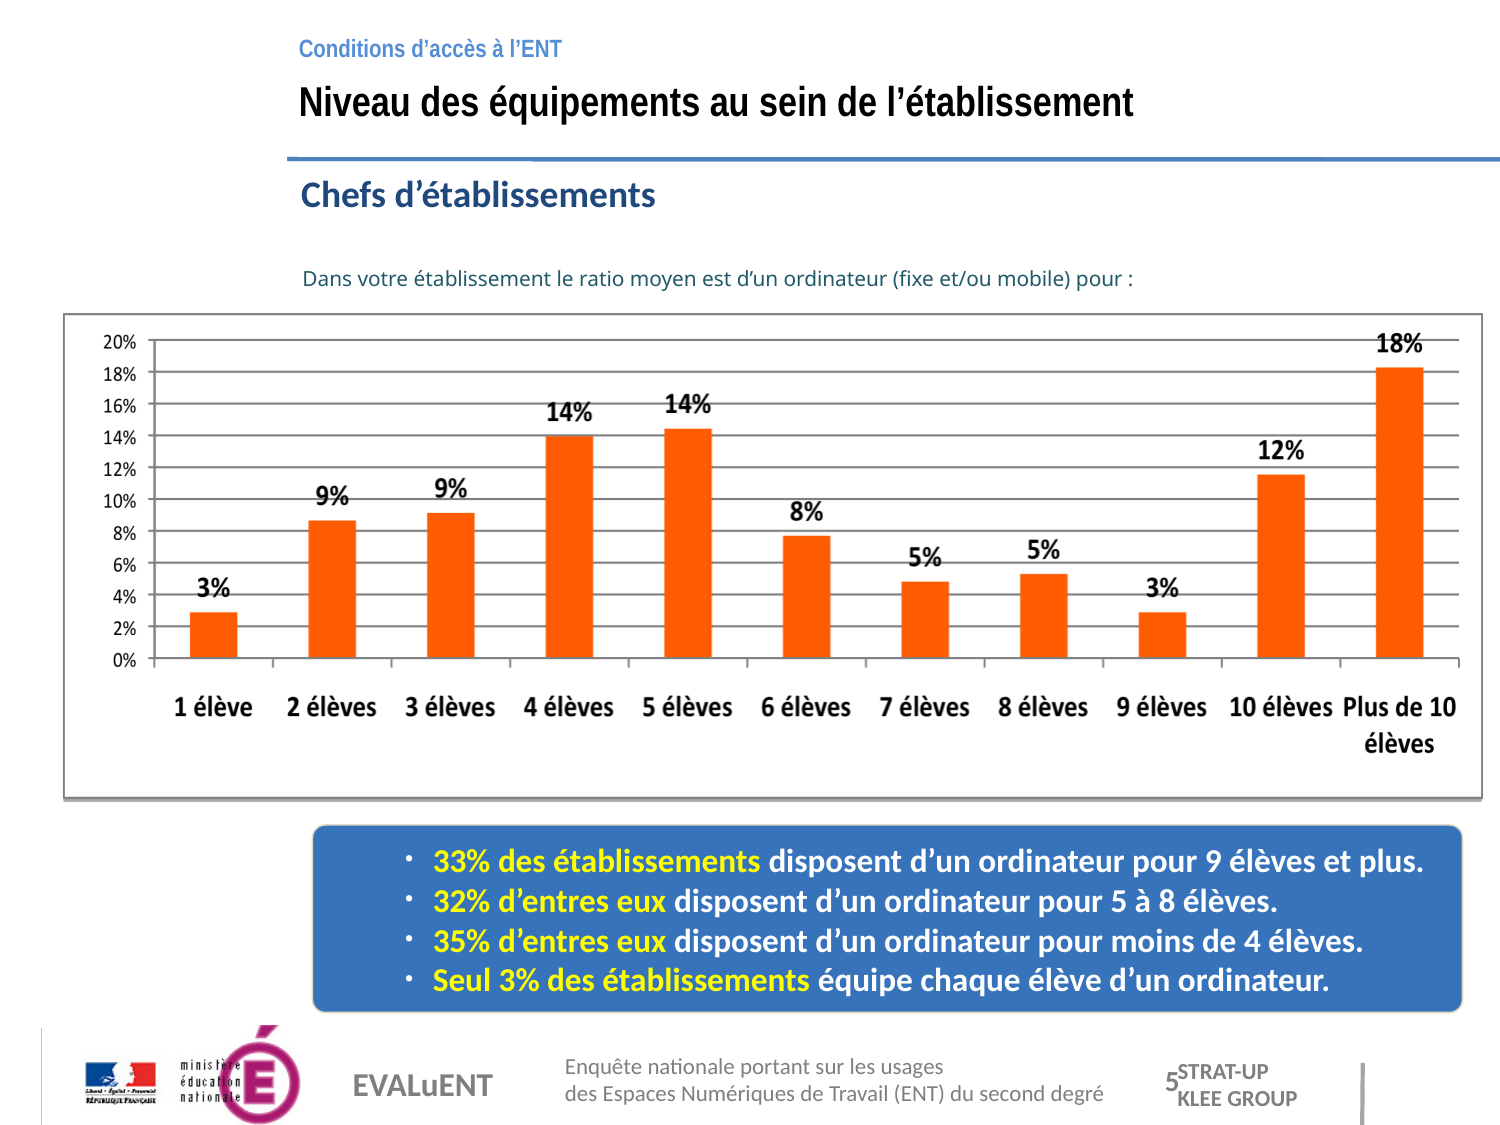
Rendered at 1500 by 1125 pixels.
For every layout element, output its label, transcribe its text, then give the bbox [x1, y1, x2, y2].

text_box Chefs d’établissements [286, 162, 676, 224]
picture [62, 312, 1484, 801]
text_box [1074, 1050, 1426, 1110]
text_box Conditions d’accès à l’ENT Niveau des équipements au sein de l’établissement [284, 25, 1500, 100]
text_box Dans votre établissement le ratio moyen est d’un ordinateur (fixe et/ou mobile) pour : [287, 258, 1375, 300]
text_box 33% des établissements disposent d’un ordinateur pour 9 élèves et plus. 32% d’entres eux disposent d’un ordinateur pour 5 à 8 élèves. 35% d’entres eux disposent d’un ordinateur pour moins de 4 élèves. Seul 3% des établissements équipe chaque élève d’un ordinateur. [312, 824, 1463, 1013]
